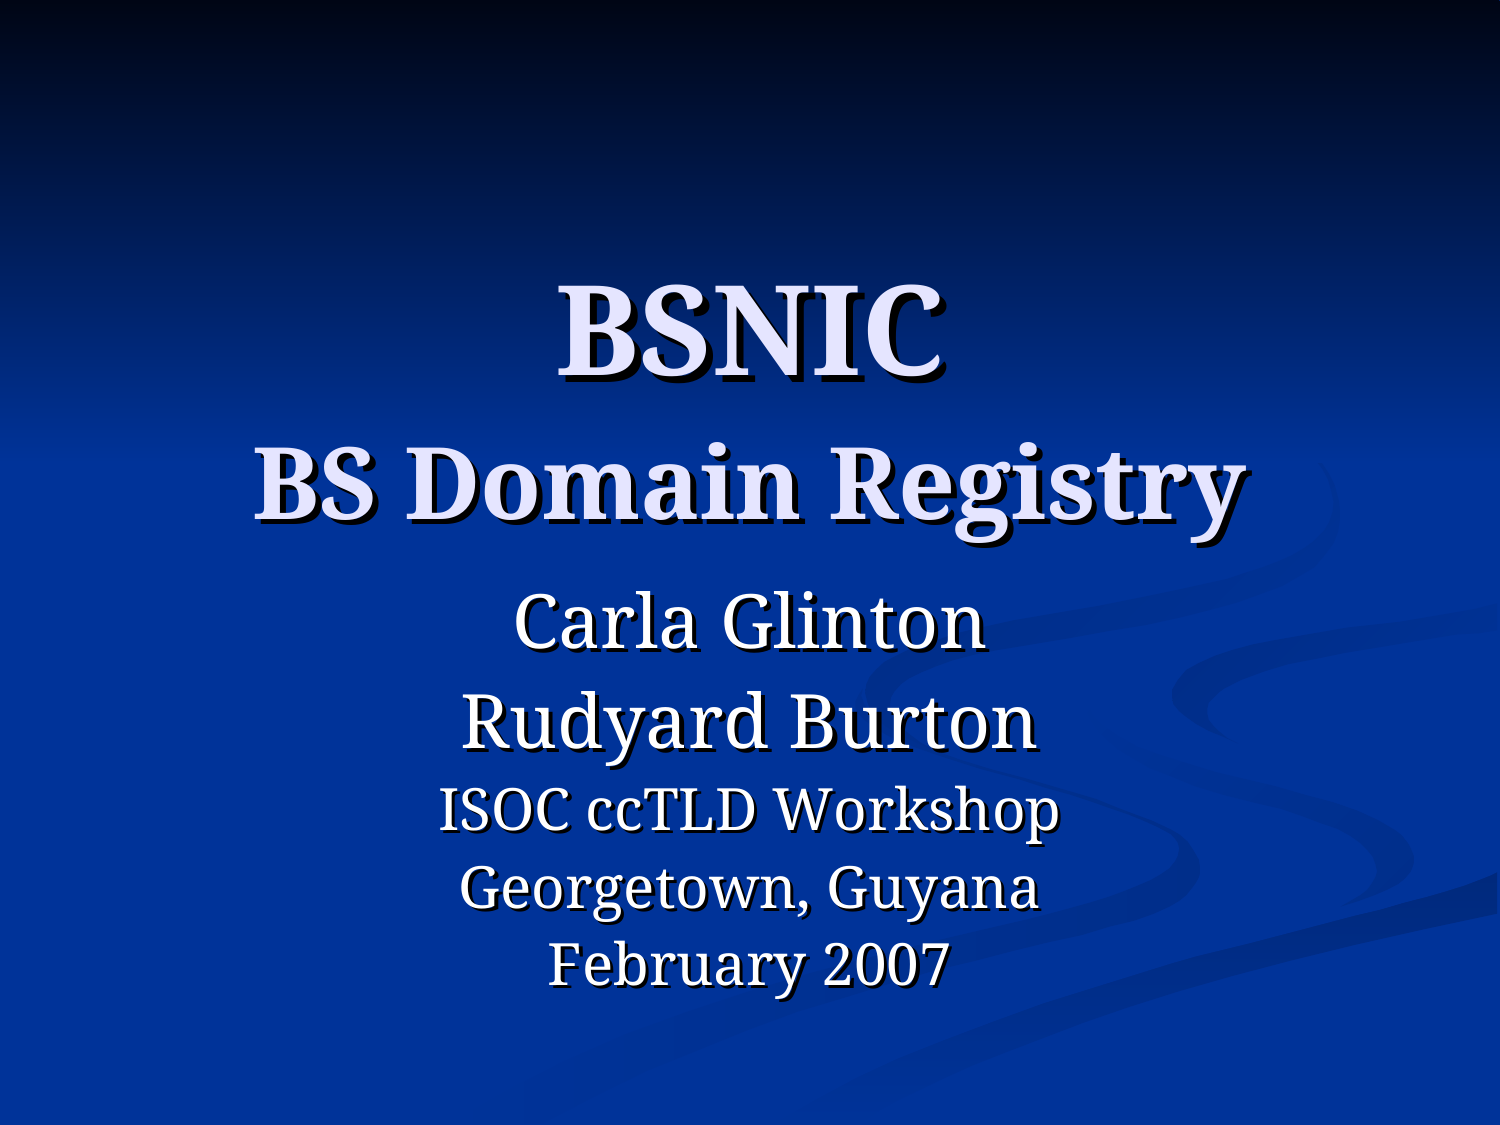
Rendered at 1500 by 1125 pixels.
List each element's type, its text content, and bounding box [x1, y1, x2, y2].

title BSNIC BS Domain Registry [112, 237, 1388, 553]
subtitle Carla Glinton Rudyard Burton ISOC ccTLD Workshop Georgetown, Guyana February 2007 [225, 574, 1276, 976]
